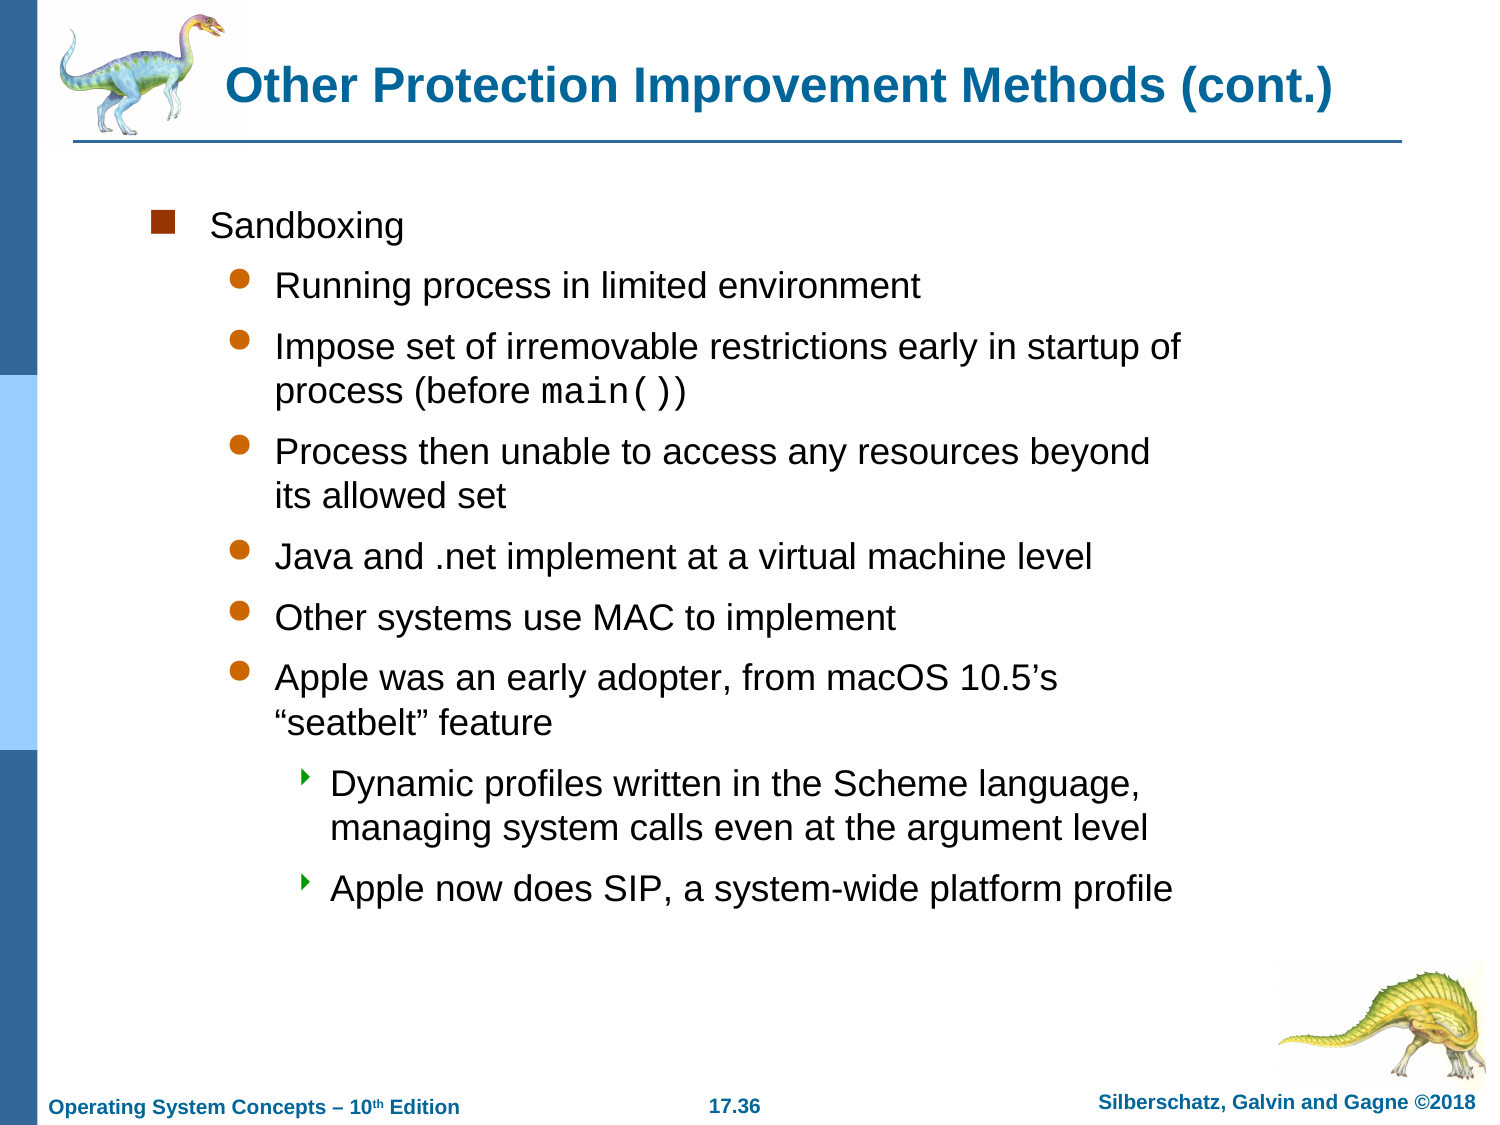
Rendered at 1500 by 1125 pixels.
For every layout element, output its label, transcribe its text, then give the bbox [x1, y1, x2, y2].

picture [1415, 1094, 1423, 1099]
title Other Protection Improvement Methods (cont.) [134, 25, 1425, 121]
list Sandboxing Running process in limited environment Impose set of irremovable restrictions early in startup of process (before main()) Process then unable to access any resources beyond its allowed set Java and .net implement at a virtual machine level Other systems use MAC to implement Apple was an early adopter, from macOS 10.5’s “seatbelt” feature Dynamic profiles written in the Scheme language, managing system calls even at the argument level Apple now does SIP, a system-wide platform profile [139, 193, 1200, 937]
picture [46, 0, 243, 149]
picture [1275, 959, 1486, 1090]
